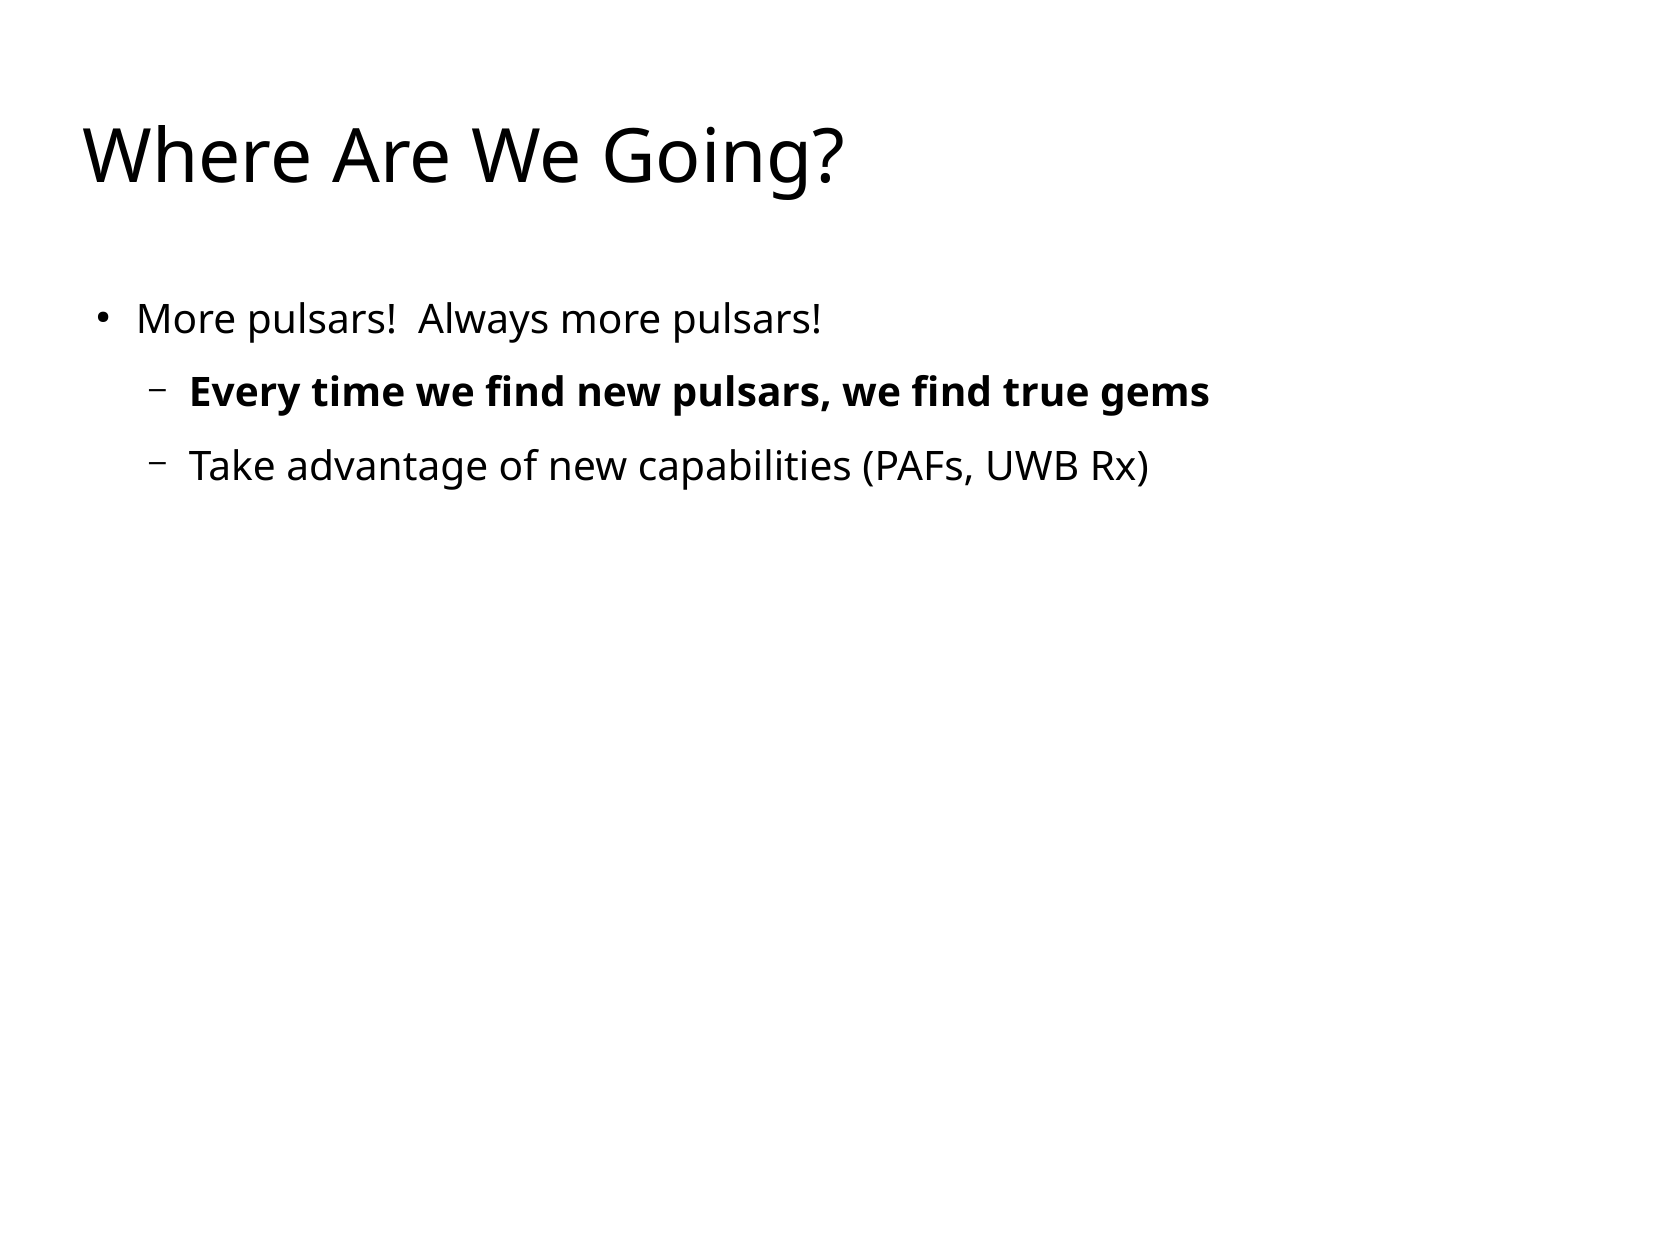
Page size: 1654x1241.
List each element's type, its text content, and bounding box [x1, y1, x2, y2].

title Where Are We Going? [82, 49, 1571, 257]
list More pulsars! Always more pulsars! Every time we find new pulsars, we find true gems Take advantage of new capabilities (PAFs, UWB Rx) Next generation surveys (FAST, MeerKAT, SKA) will find many thousands of new pulsars Eventually all the pulsars 3 Msun neutron stars? Sub-millisecond pulsars? Solve the NS EOS? Pulsar – BH binary? (“Holy Grail” for gravity tests), Pulsars around Sgr A*? Test no-hair theorem Maybe, finally, find breakdown of GR? [82, 290, 1571, 1126]
